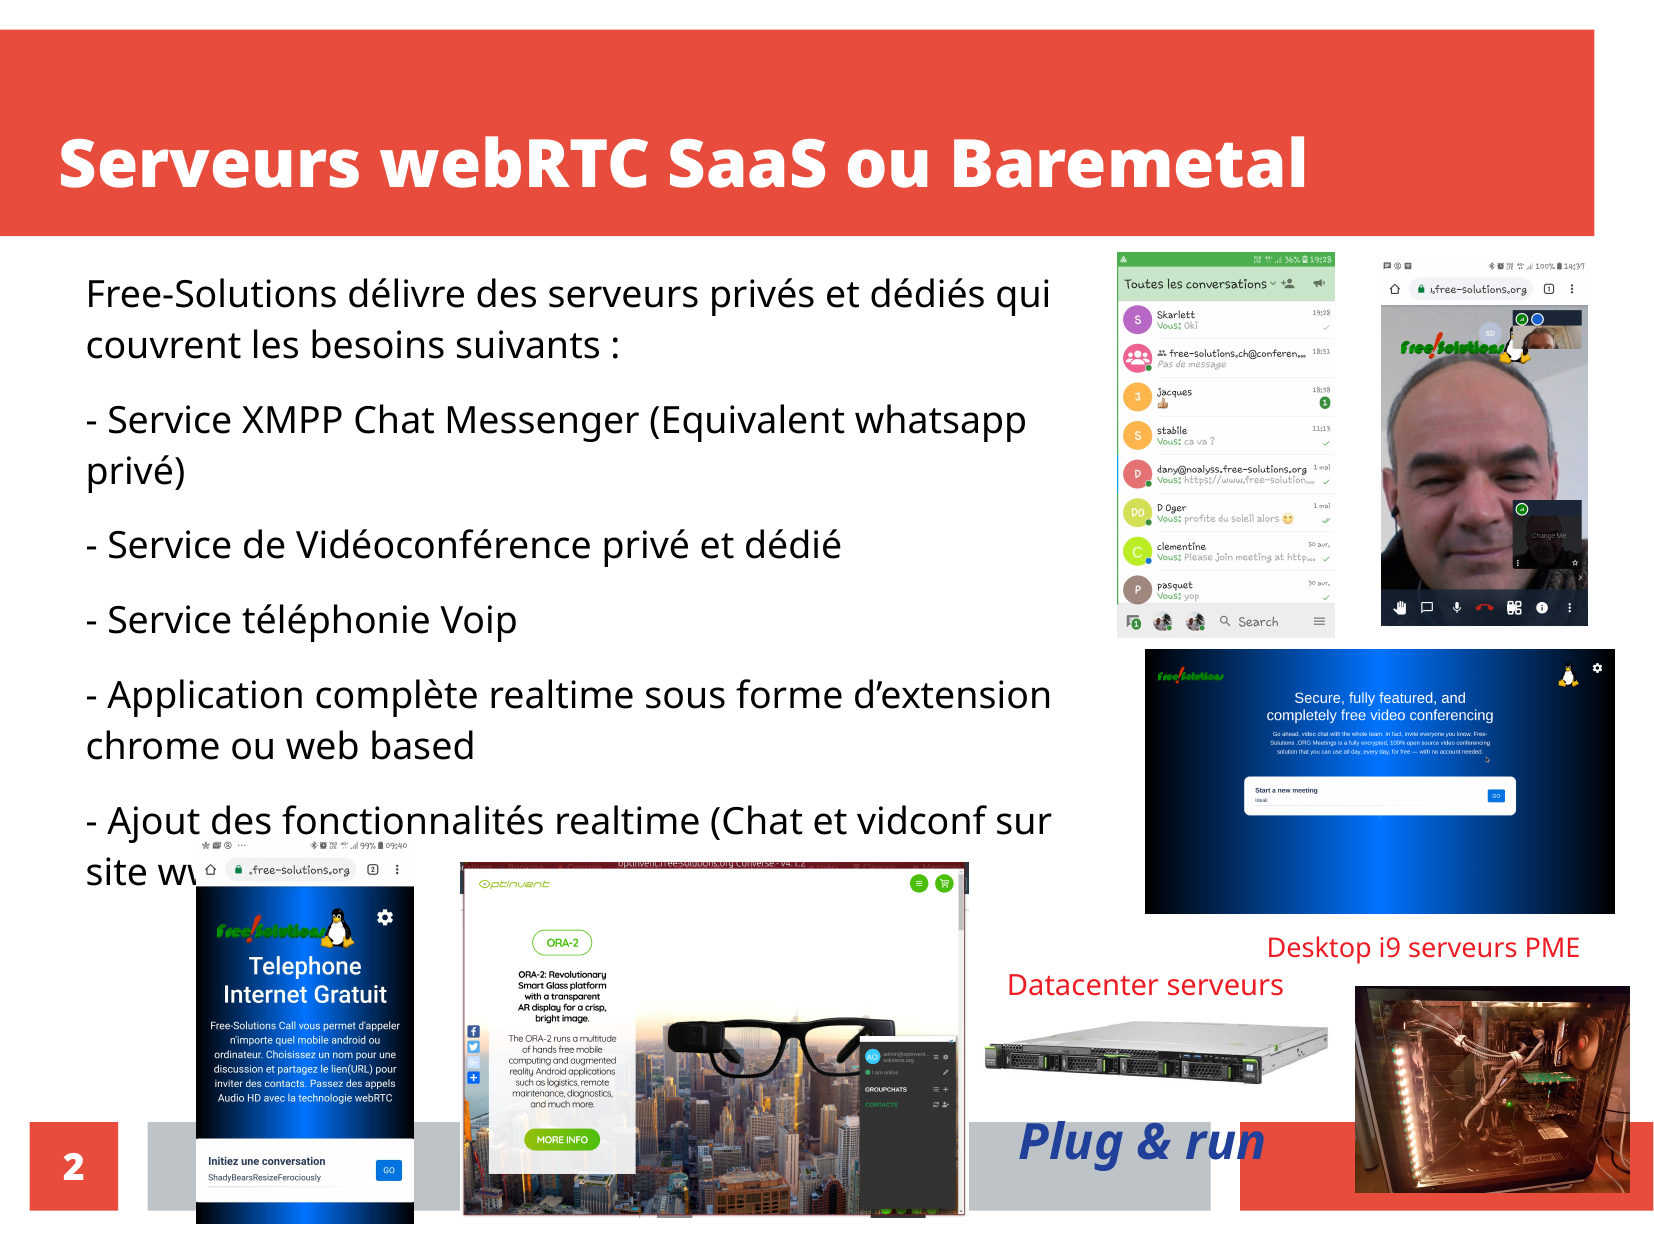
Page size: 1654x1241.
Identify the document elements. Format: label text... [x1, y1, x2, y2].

picture [1381, 259, 1588, 626]
text_box Datacenter serveurs [992, 956, 1251, 1006]
picture [460, 649, 1615, 1241]
picture [1355, 1016, 1630, 1193]
picture [1117, 252, 1335, 638]
text_box Free-Solutions délivre des serveurs privés et dédiés qui couvrent les besoins suivants : - Service XMPP Chat Messenger (Equivalent whatsapp privé) - Service de Vidéoconférence privé et dédié - Service téléphonie Voip - Application complète realtime sous forme d’extension chrome ou web based - Ajout des fonctionnalités realtime (Chat et vidconf sur site www existant) [70, 259, 1134, 1111]
text_box Desktop i9 serveurs PME [1251, 921, 1642, 1016]
picture [196, 838, 414, 1224]
text_box Plug & run [1003, 1098, 1335, 1230]
title Serveurs webRTC SaaS ou Baremetal [59, 59, 1595, 207]
